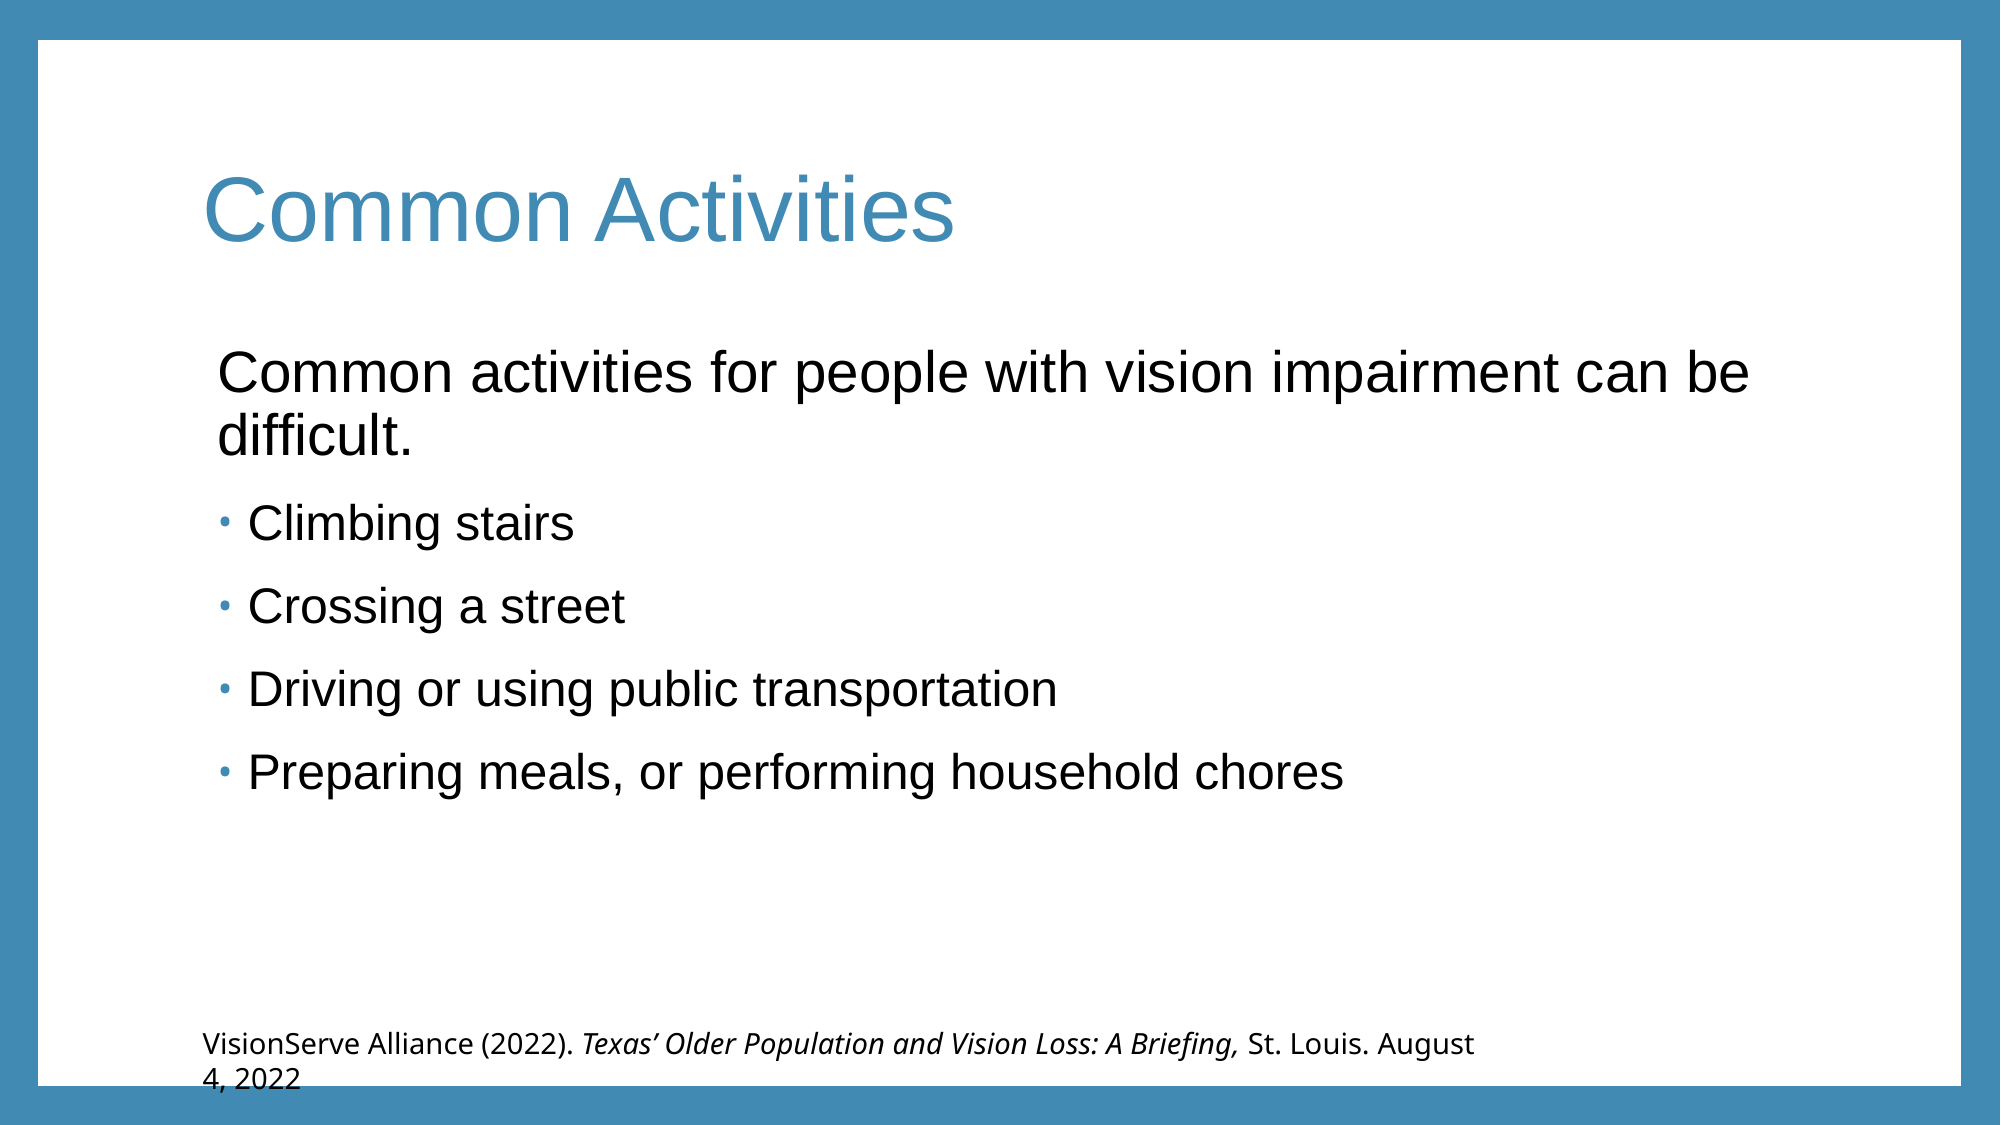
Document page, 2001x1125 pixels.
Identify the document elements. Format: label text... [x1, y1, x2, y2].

title Common Activities [187, 99, 1808, 323]
list Common activities for people with vision impairment can be difficult. Climbing stairs Crossing a street Driving or using public transportation Preparing meals, or performing household chores [187, 334, 1808, 998]
text_box VisionServe Alliance (2022). Texas’ Older Population and Vision Loss: A Briefing, St. Louis. August 4, 2022 [187, 1017, 1520, 1114]
